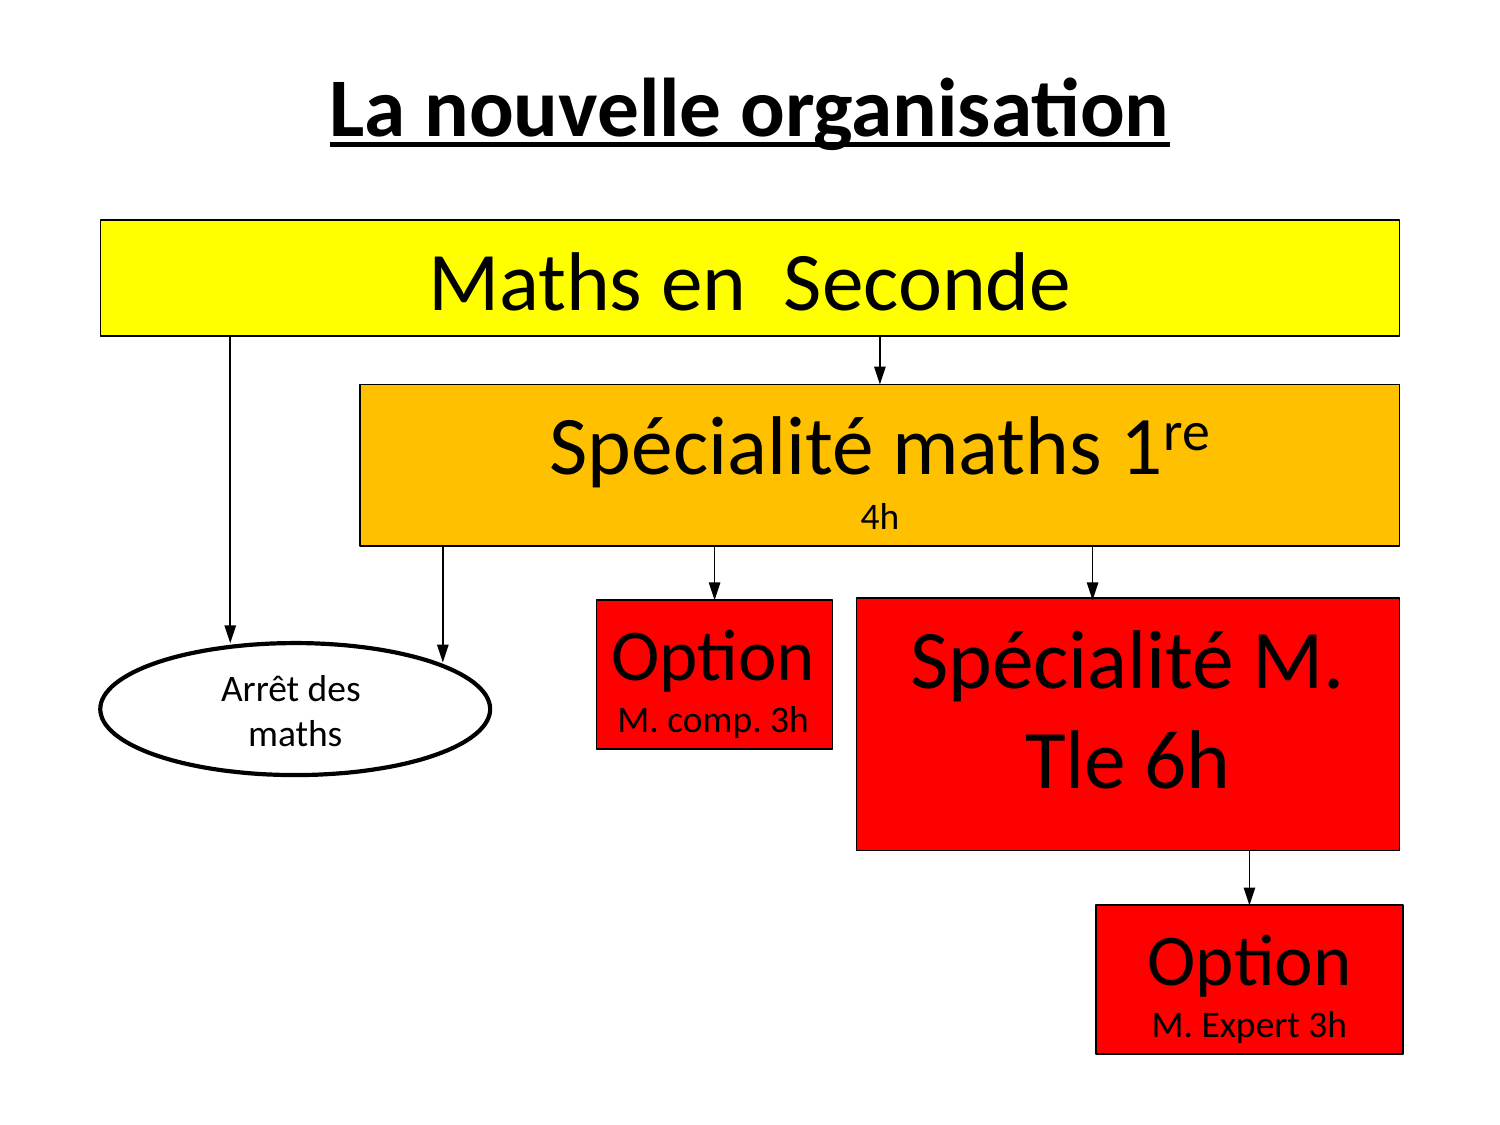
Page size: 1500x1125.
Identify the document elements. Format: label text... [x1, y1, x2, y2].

text_box Arrêt des maths [205, 656, 386, 763]
text_box Spécialité maths 1re 4h [360, 384, 1400, 546]
title La nouvelle organisation [75, 45, 1426, 161]
text_box Maths en Seconde [100, 219, 1400, 337]
text_box Spécialité M. Tle 6h [856, 597, 1400, 851]
text_box Option M. comp. 3h [596, 600, 833, 750]
text_box Option M. Expert 3h [1095, 905, 1404, 1055]
